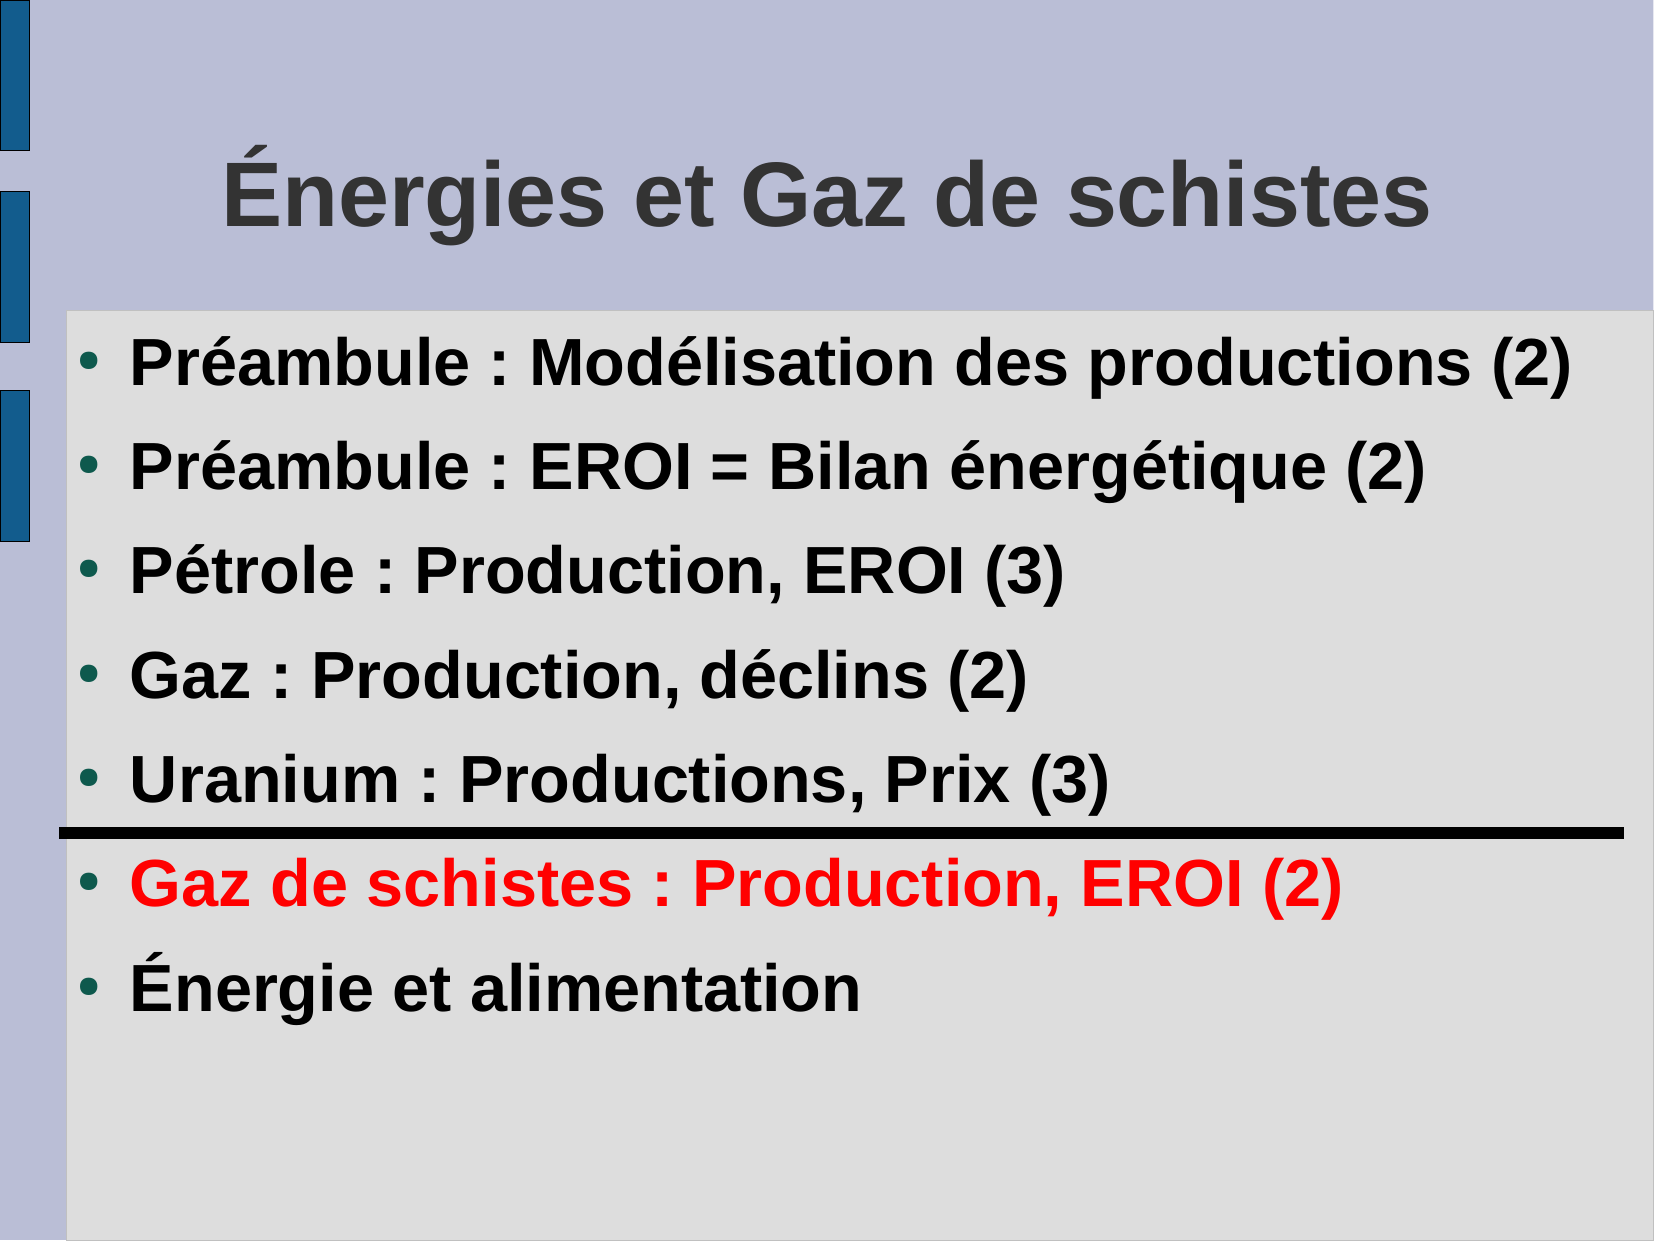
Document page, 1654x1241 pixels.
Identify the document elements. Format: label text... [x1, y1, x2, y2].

title Énergies et Gaz de schistes [121, 91, 1534, 299]
list Préambule : Modélisation des productions (2) Préambule : EROI = Bilan énergétique (2) Pétrole : Production, EROI (3) Gaz : Production, déclins (2) Uranium : Productions, Prix (3) Gaz de schistes : Production, EROI (2) Énergie et alimentation [59, 324, 1625, 1130]
